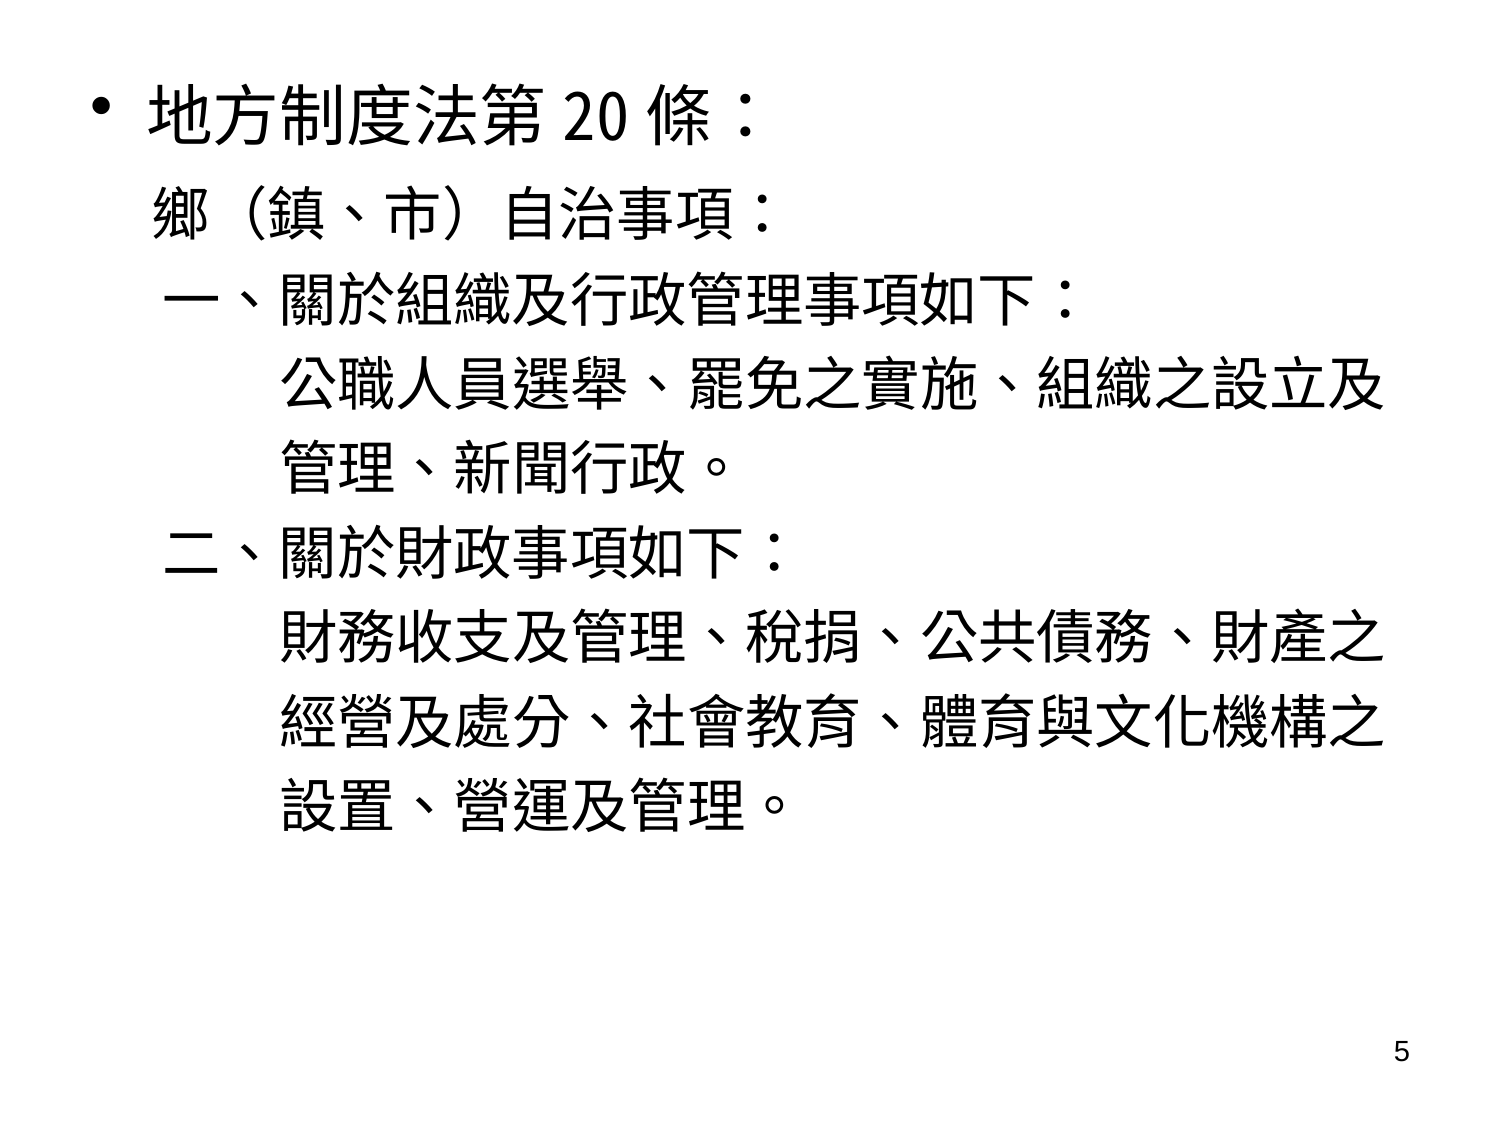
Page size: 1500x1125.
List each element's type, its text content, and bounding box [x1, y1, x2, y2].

list 地方制度法第20條： 鄉（鎮、市）自治事項： 一、關於組織及行政管理事項如下： 公職人員選舉、罷免之實施、組織之設立及 管理、新聞行政。 二、關於財政事項如下： 財務收支及管理、稅捐、公共債務、財產之 經營及處分、社會教育、體育與文化機構之 設置、營運及管理。 [75, 66, 1426, 1005]
